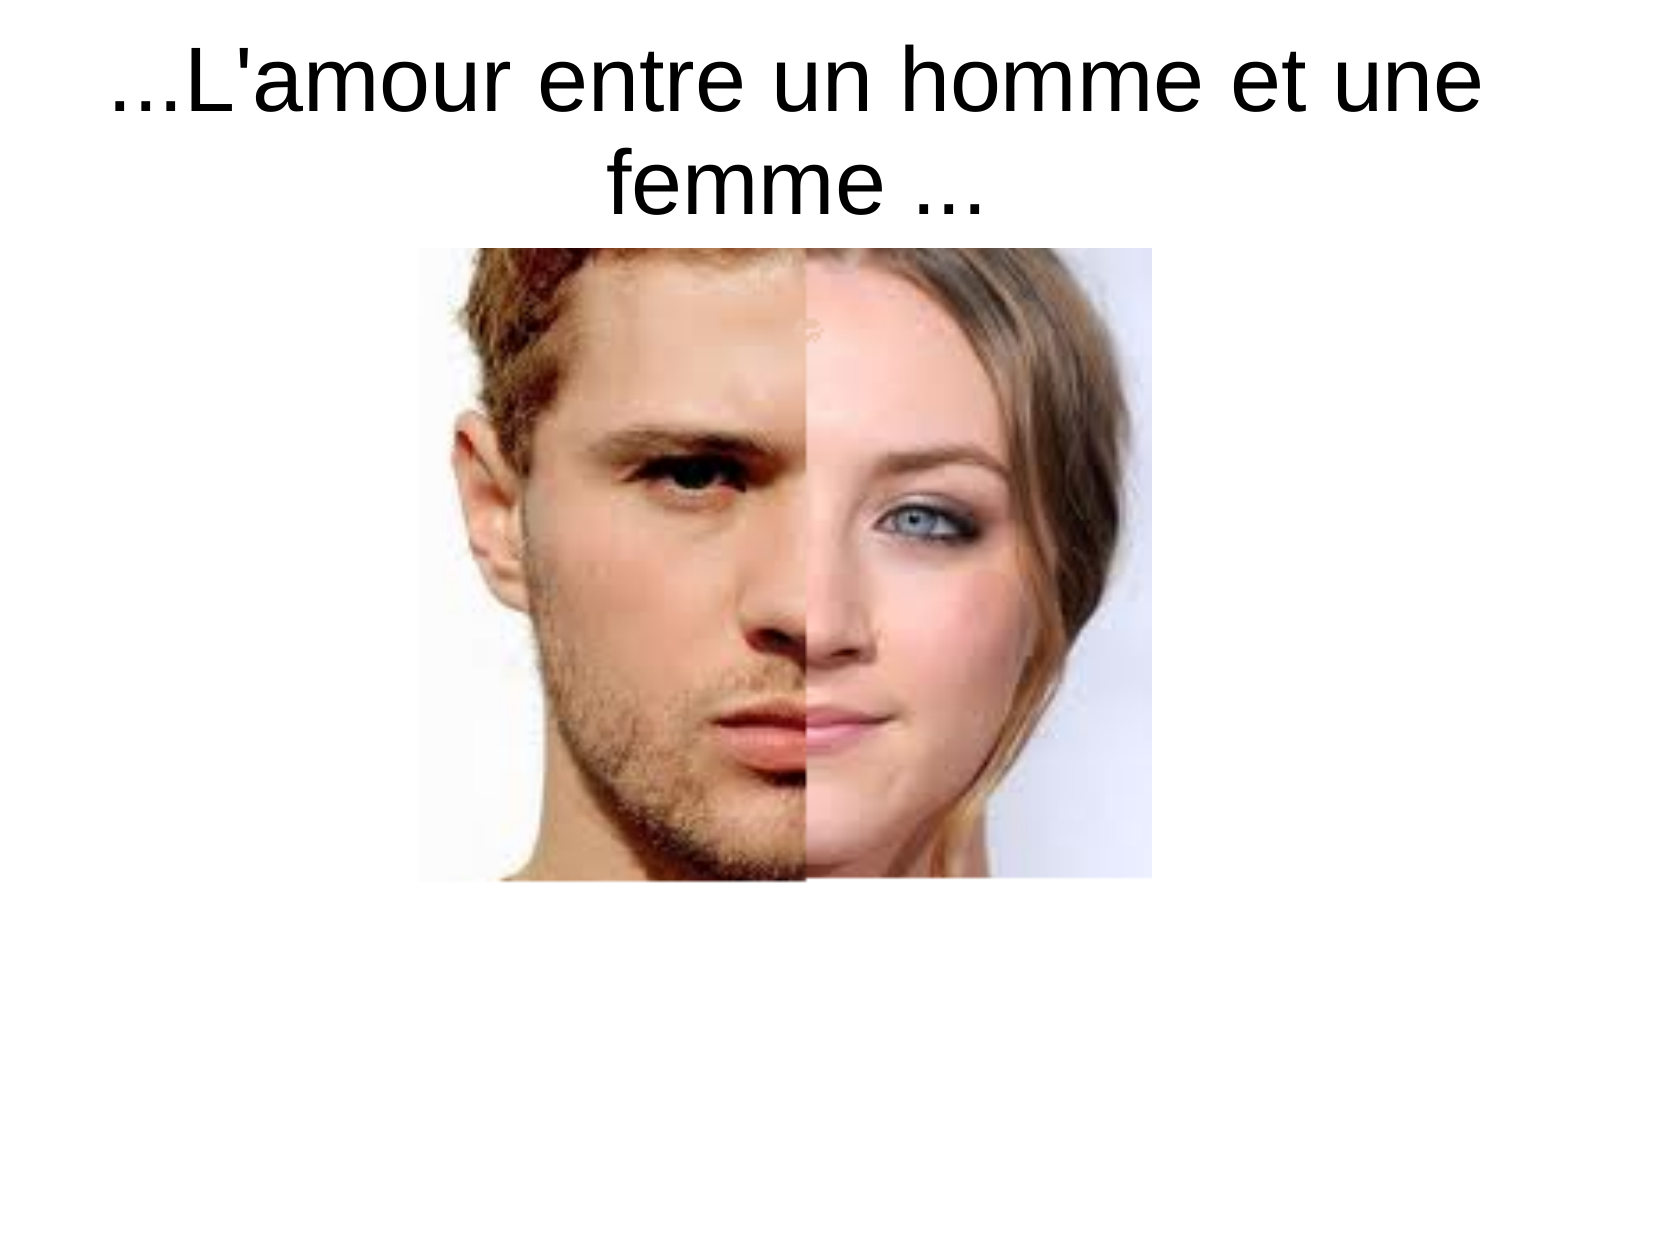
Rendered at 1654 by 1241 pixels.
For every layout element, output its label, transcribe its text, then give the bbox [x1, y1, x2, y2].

title ...L'amour entre un homme et une femme ... [79, 28, 1515, 234]
picture [399, 248, 1152, 886]
